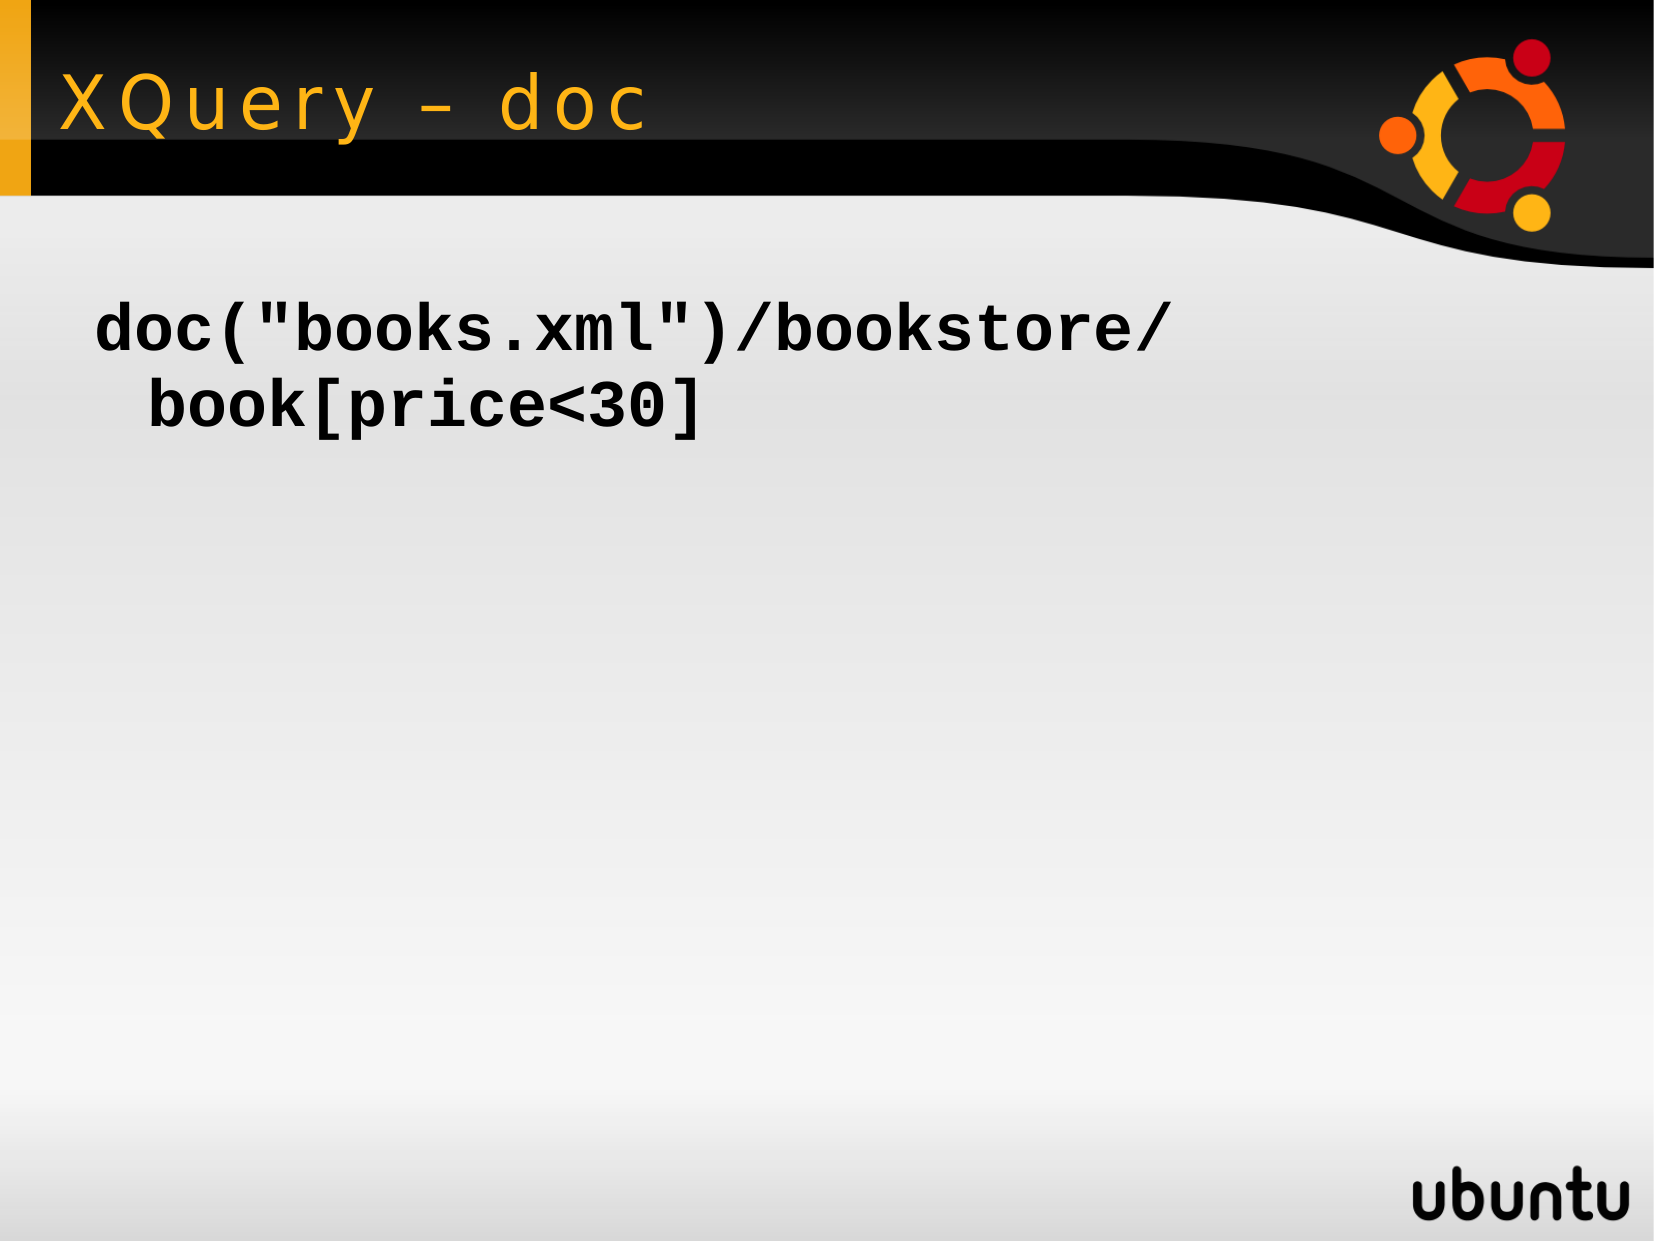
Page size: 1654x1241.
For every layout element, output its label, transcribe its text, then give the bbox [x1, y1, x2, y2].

title XQuery – doc [59, 29, 1270, 178]
picture [0, 0, 1654, 1241]
list doc("books.xml")/bookstore/book[price<30] [76, 295, 1565, 1114]
